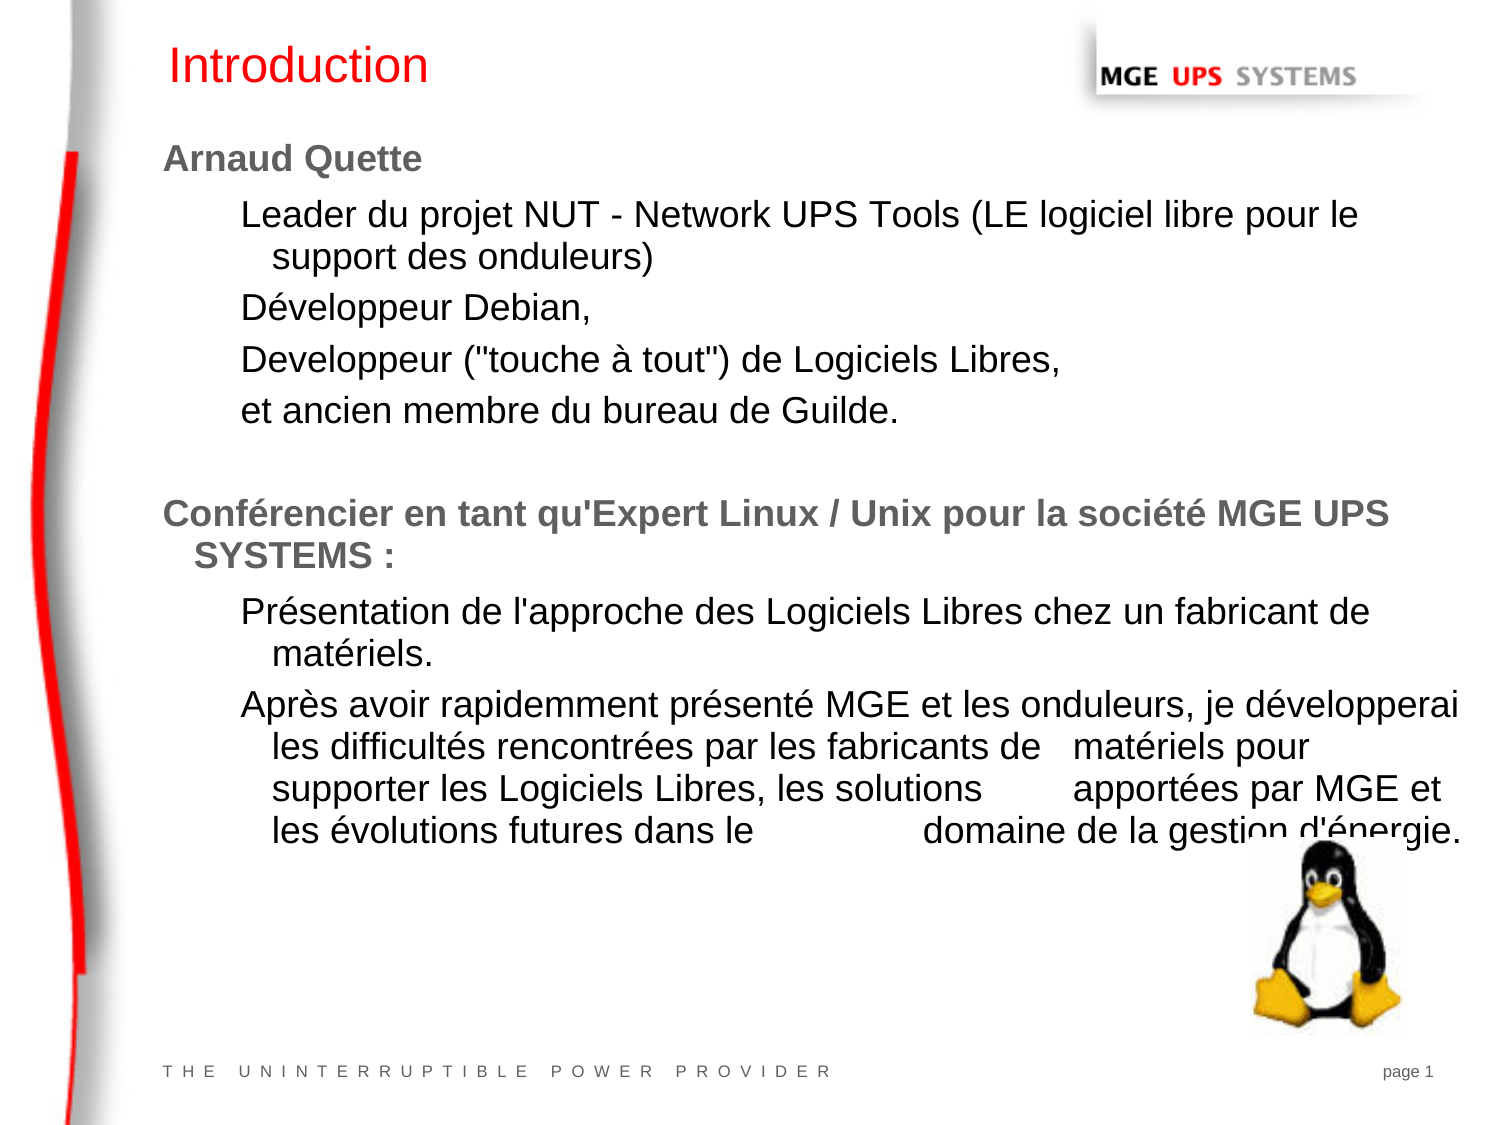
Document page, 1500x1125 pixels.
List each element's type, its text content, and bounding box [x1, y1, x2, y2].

title Introduction [168, 37, 1019, 137]
text_box page 1 [1350, 1062, 1434, 1110]
picture [1250, 837, 1407, 1036]
list Arnaud Quette Leader du projet NUT - Network UPS Tools (LE logiciel libre pour le support des onduleurs) Développeur Debian, Developpeur ("touche à tout") de Logiciels Libres, et ancien membre du bureau de Guilde. Conférencier en tant qu'Expert Linux / Unix pour la société MGE UPS SYSTEMS : Présentation de l'approche des Logiciels Libres chez un fabricant de matériels. Après avoir rapidemment présenté MGE et les onduleurs, je développerai les difficultés rencontrées par les fabricants de matériels pour supporter les Logiciels Libres, les solutions apportées par MGE et les évolutions futures dans le domaine de la gestion d'énergie. [162, 137, 1463, 972]
